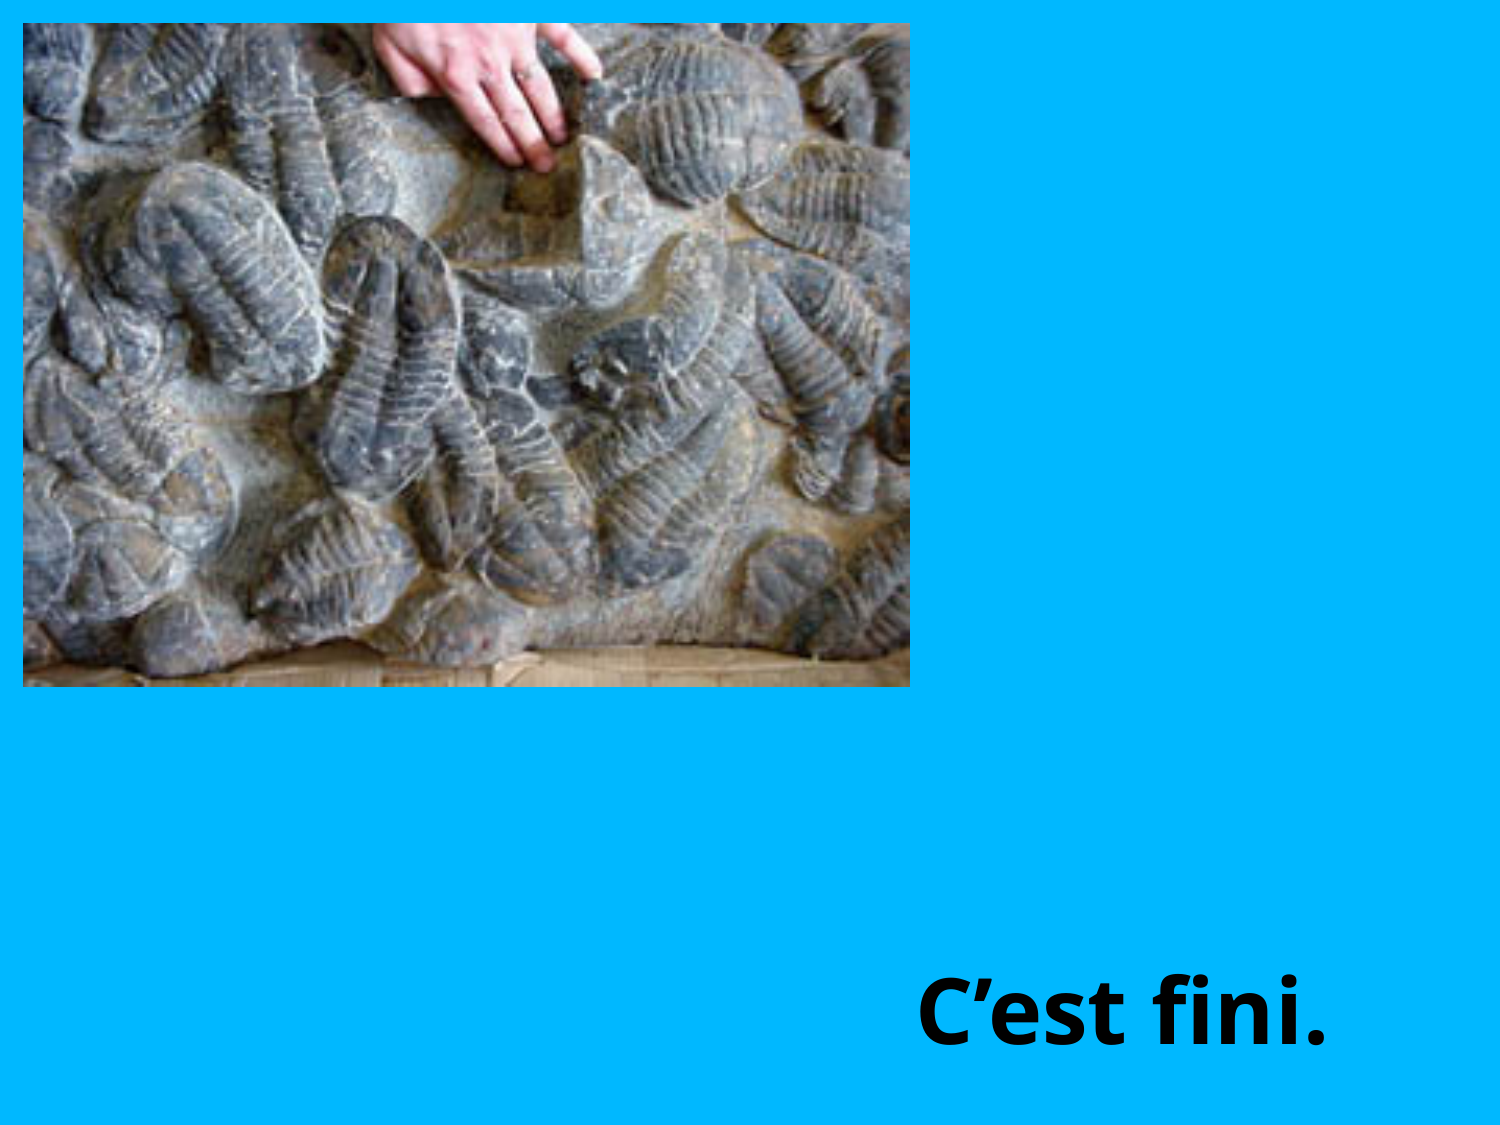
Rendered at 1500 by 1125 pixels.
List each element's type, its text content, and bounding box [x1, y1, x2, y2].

text_box C’est fini. [773, 914, 1472, 1102]
picture [24, 24, 909, 686]
